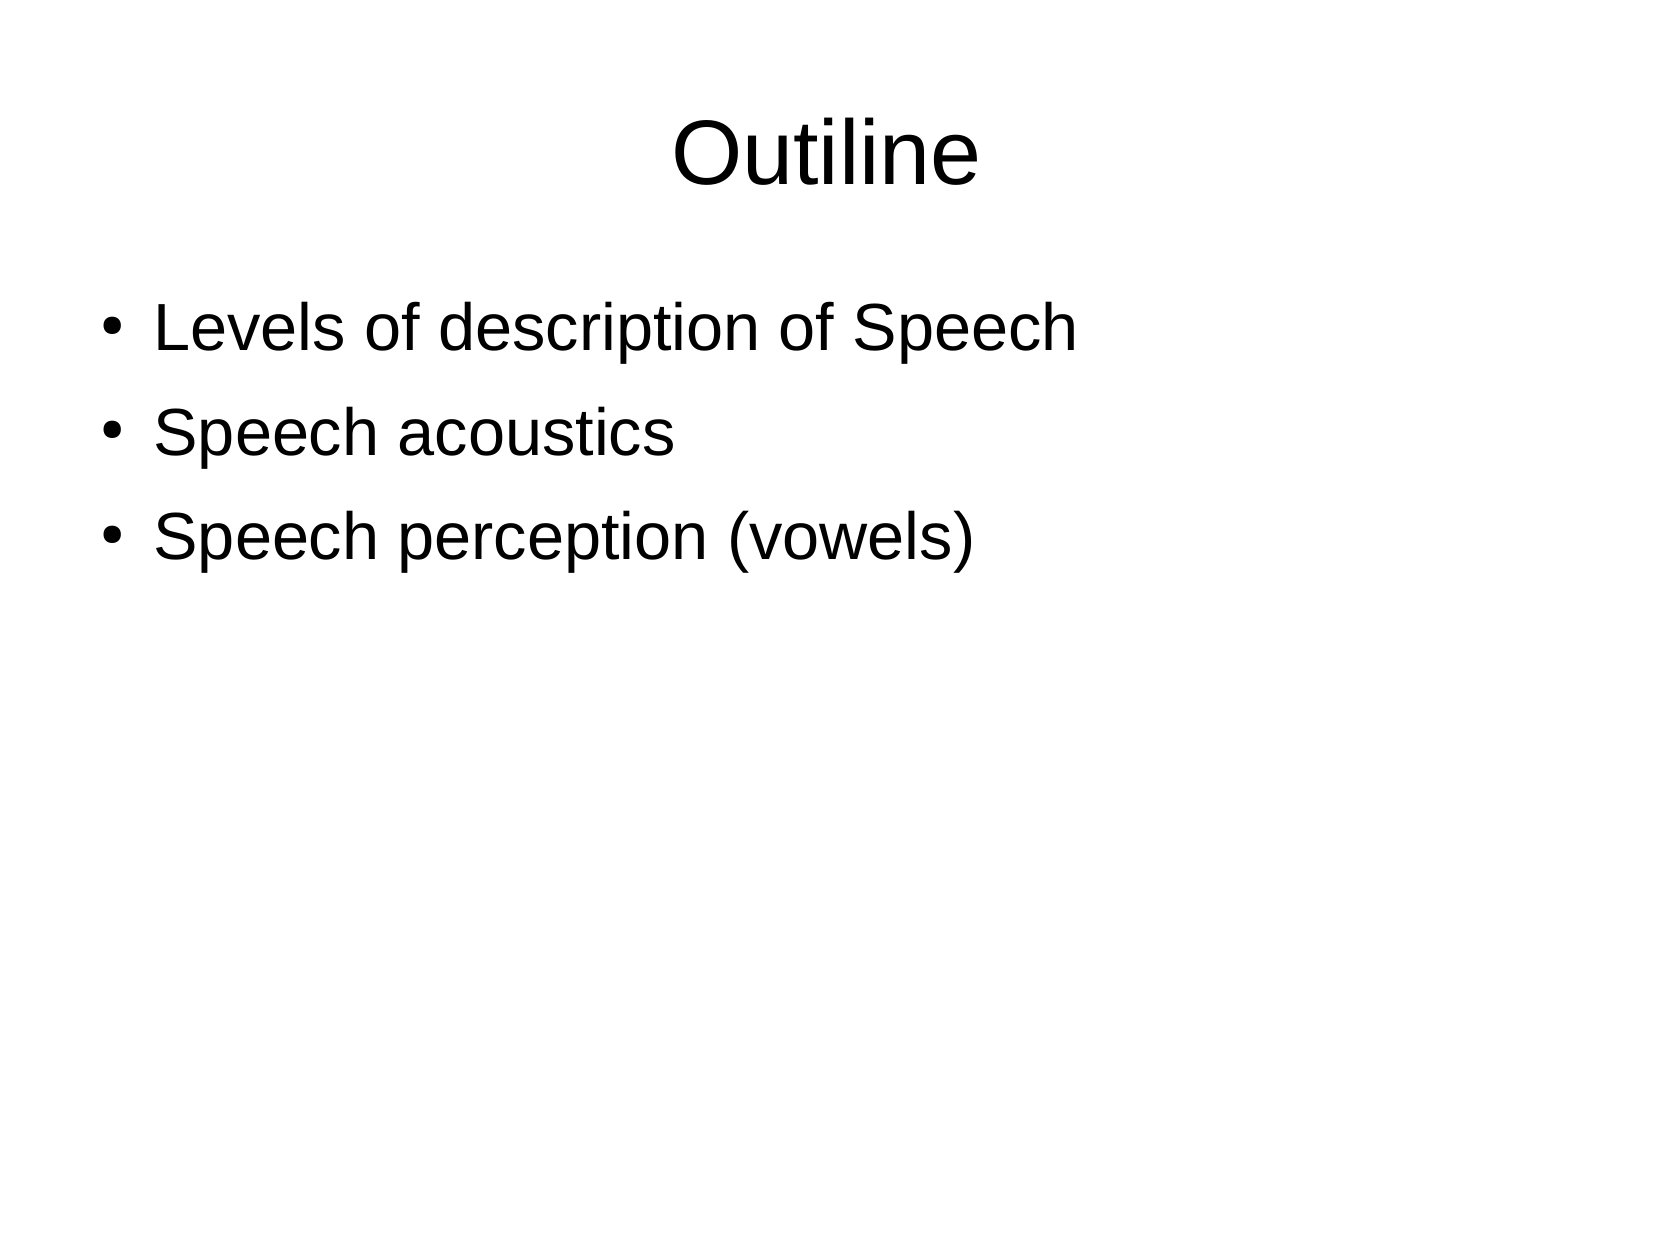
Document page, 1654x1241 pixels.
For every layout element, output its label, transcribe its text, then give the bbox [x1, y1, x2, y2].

list Levels of description of Speech Speech acoustics Speech perception (vowels) [82, 290, 1538, 1010]
title Outiline [82, 49, 1571, 257]
